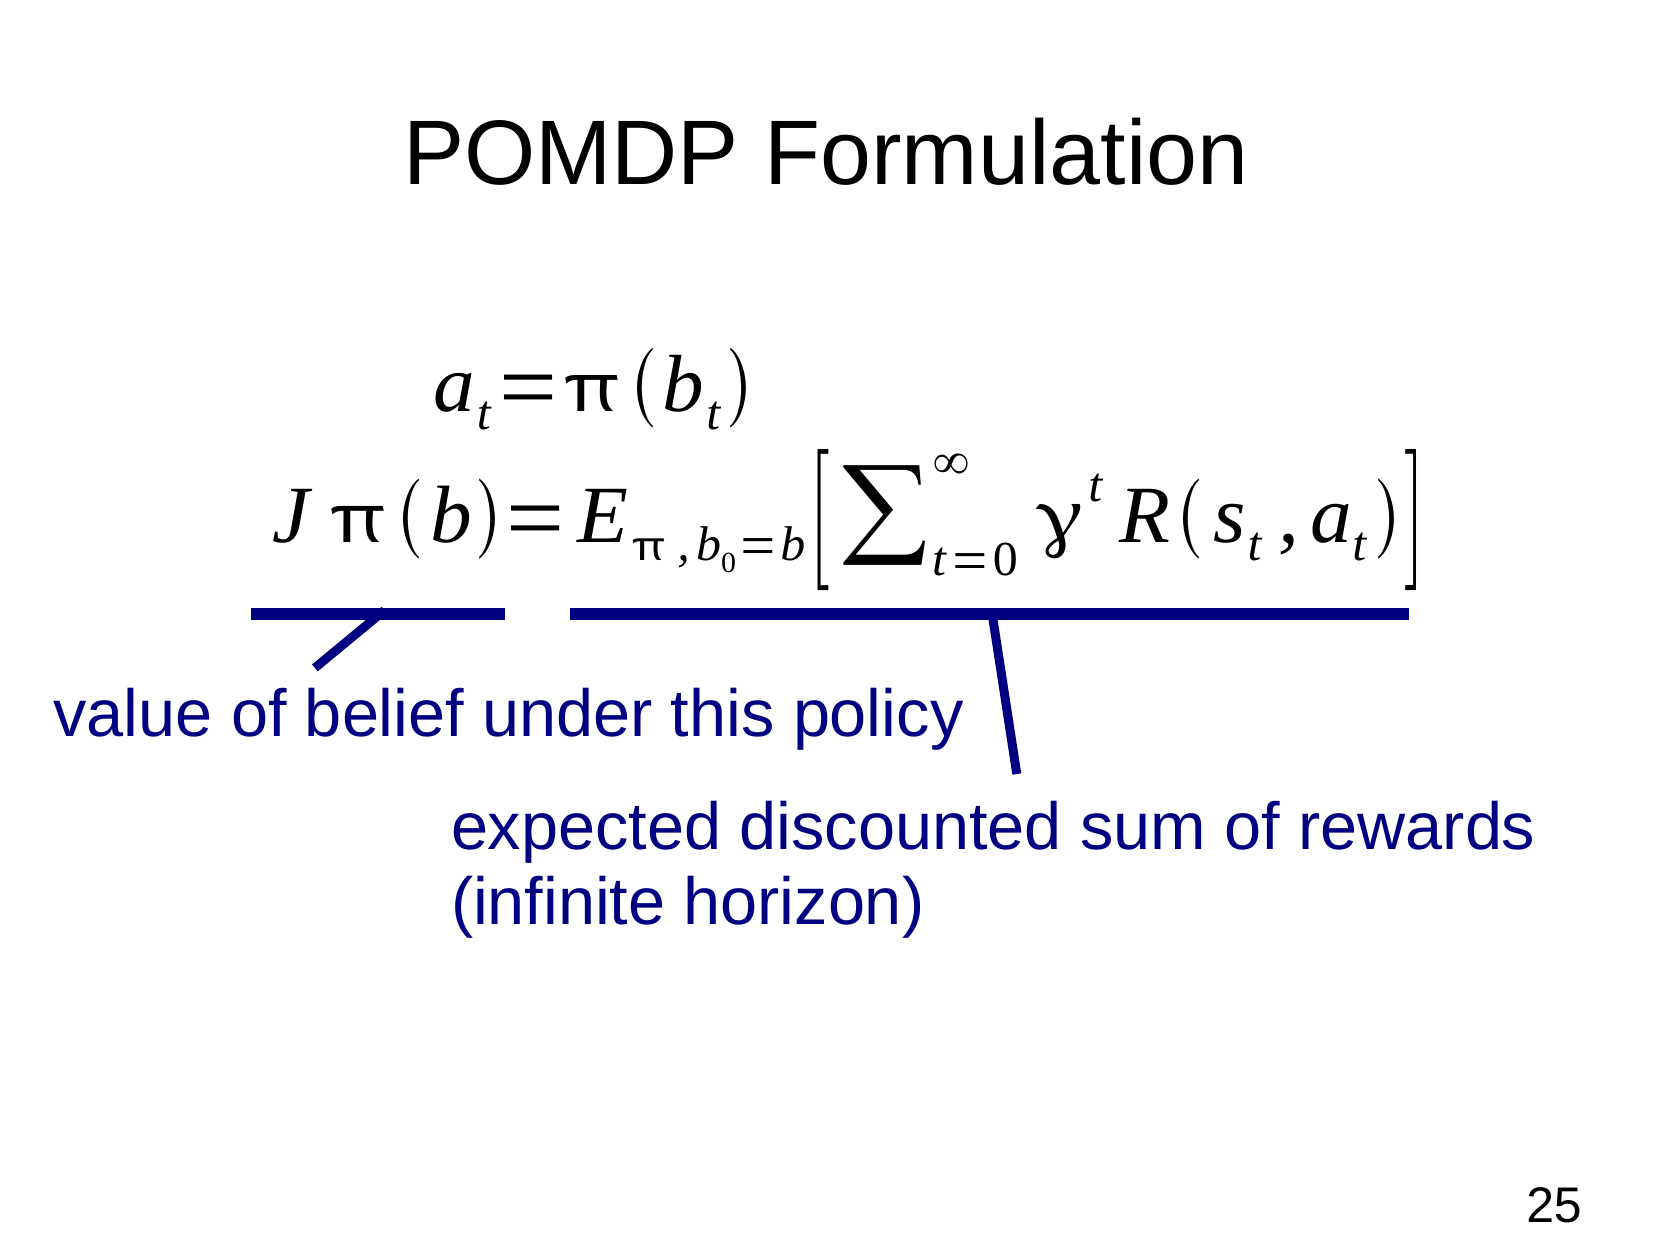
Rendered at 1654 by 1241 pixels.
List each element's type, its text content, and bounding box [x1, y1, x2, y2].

chart [425, 338, 760, 441]
text_box value of belief under this policy [38, 668, 983, 758]
title POMDP Formulation [82, 56, 1571, 250]
chart [260, 444, 1428, 594]
text_box expected discounted sum of rewards (infinite horizon) [436, 781, 1554, 947]
